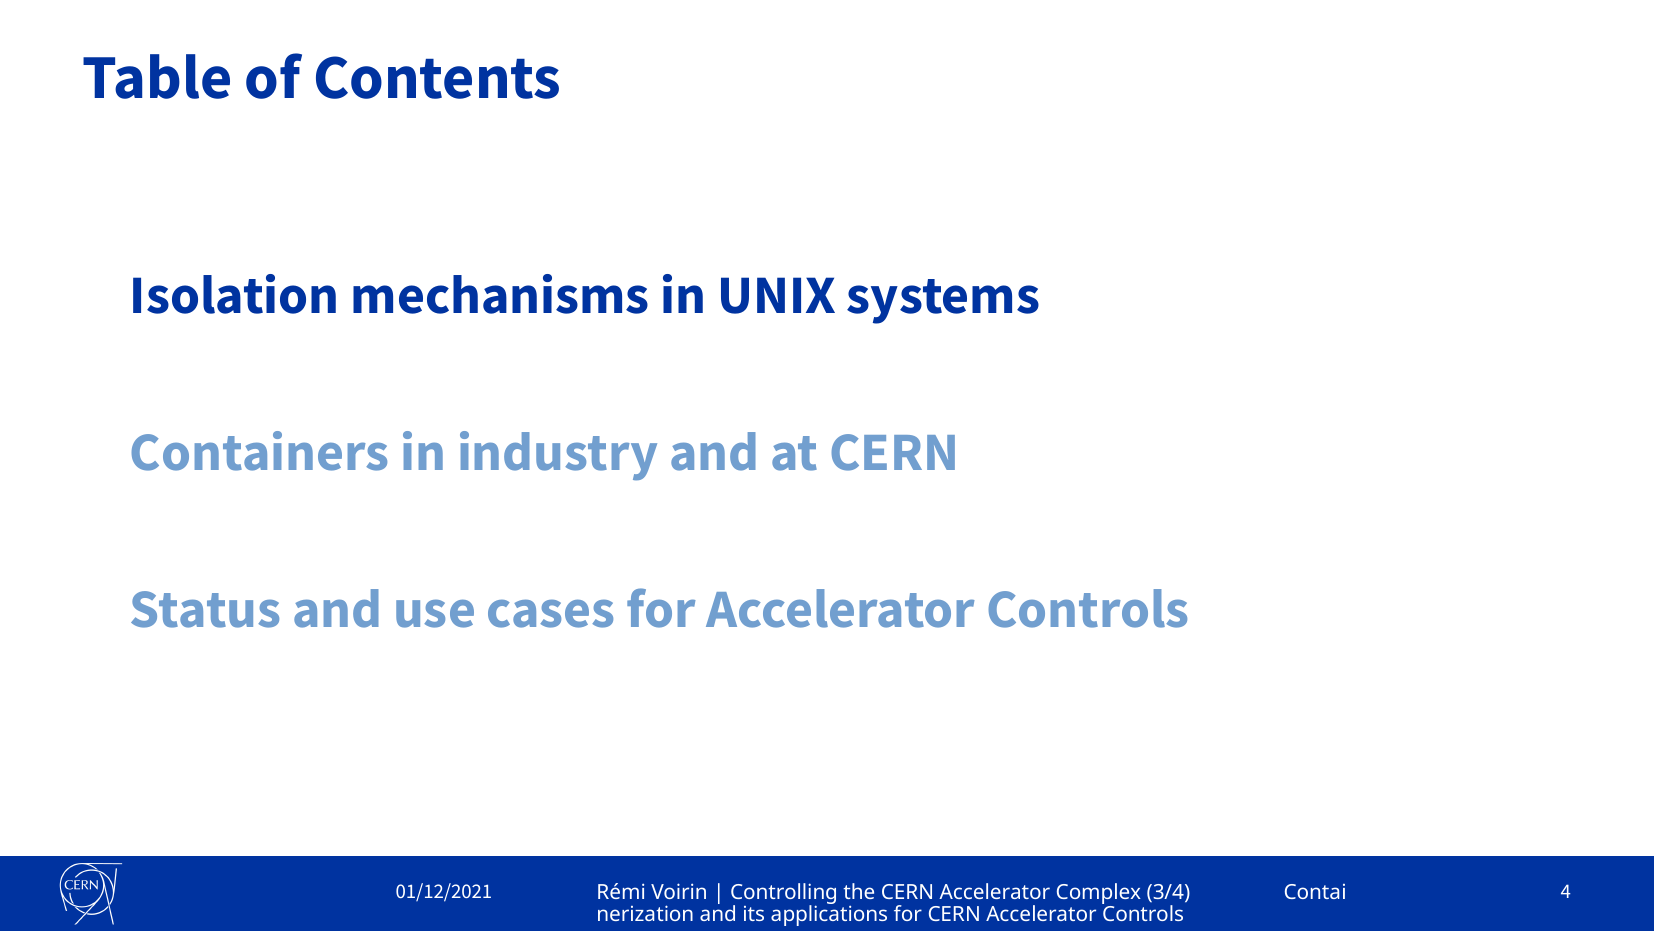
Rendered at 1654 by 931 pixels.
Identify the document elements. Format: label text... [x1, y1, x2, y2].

title Status and use cases for Accelerator Controls [130, 573, 1619, 731]
picture [56, 859, 127, 928]
title Isolation mechanisms in UNIX systems [129, 259, 1619, 416]
title Containers in industry and at CERN [129, 416, 1619, 574]
title Table of Contents [82, 37, 1571, 195]
